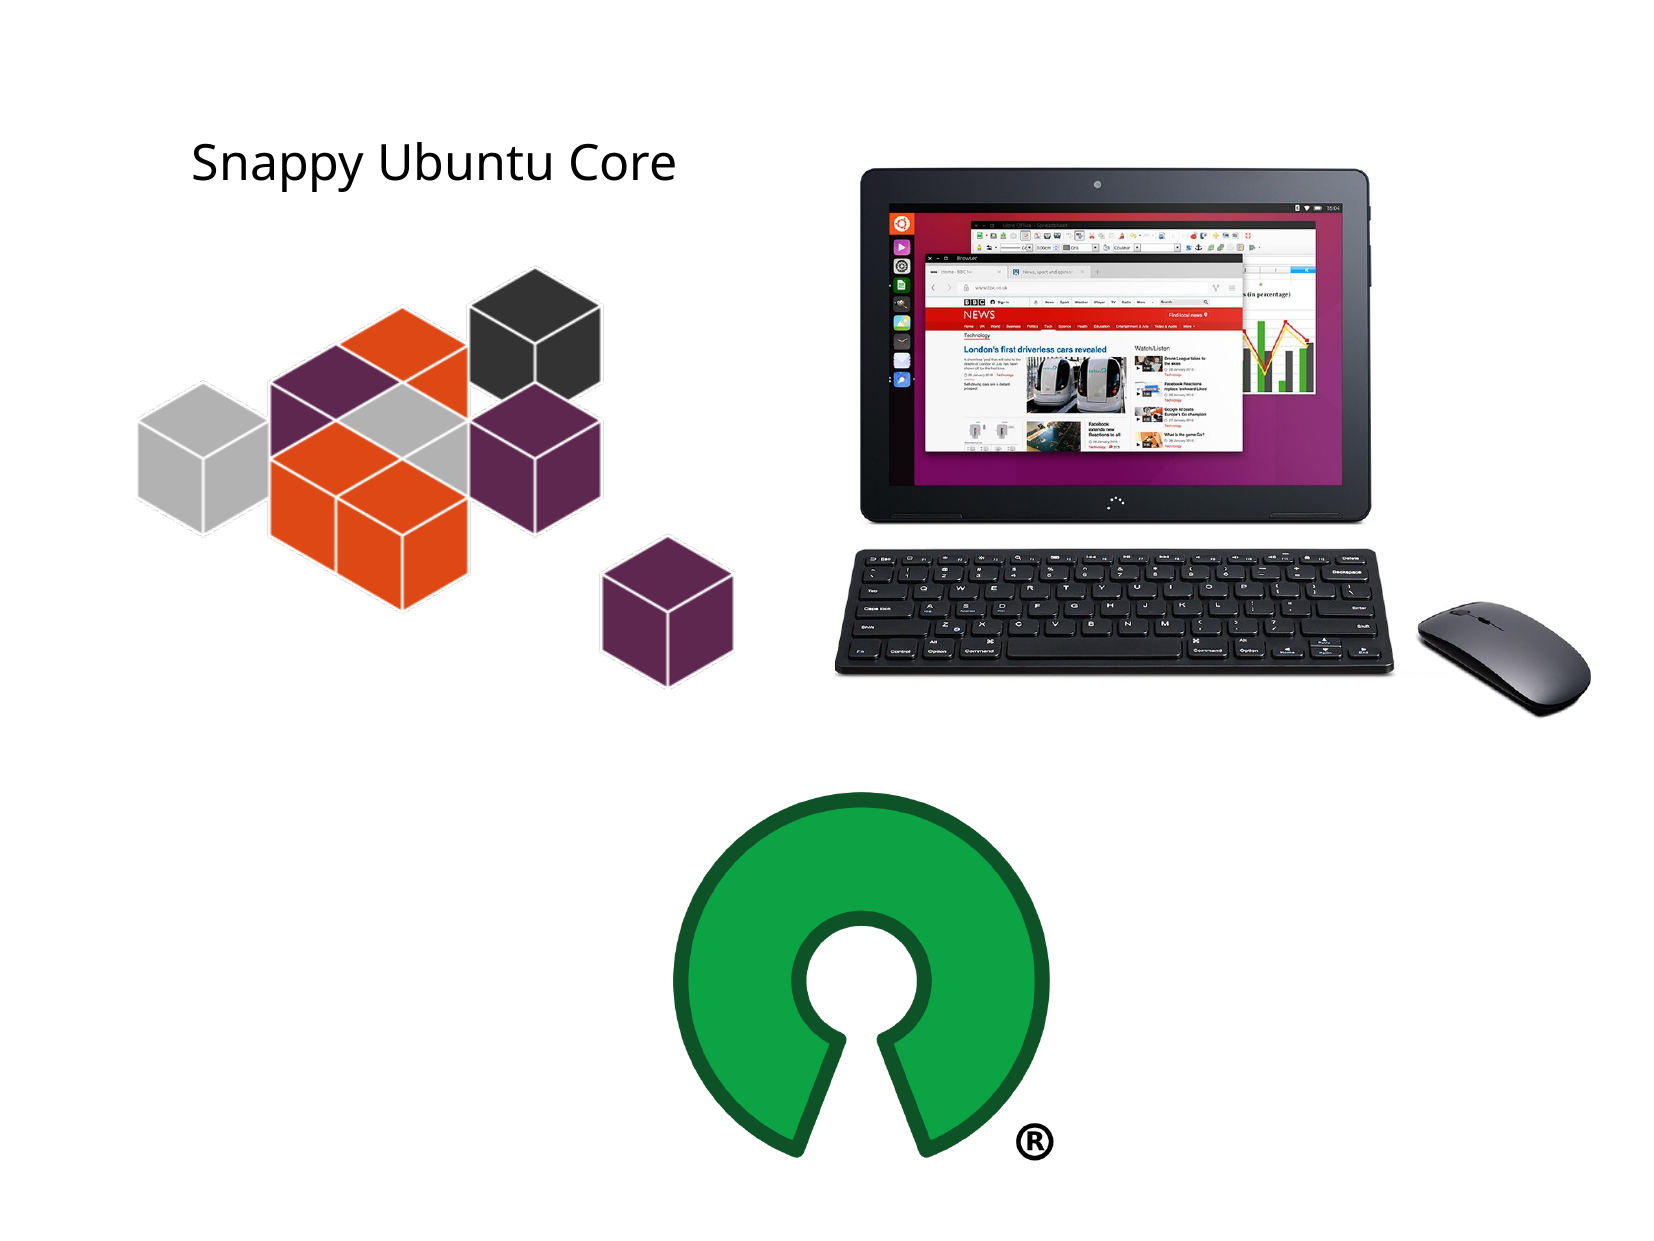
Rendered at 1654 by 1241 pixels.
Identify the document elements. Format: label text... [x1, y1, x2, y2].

text_box Snappy Ubuntu Core [176, 120, 703, 193]
picture [835, 167, 1591, 721]
picture [135, 265, 735, 691]
picture [660, 779, 1066, 1173]
